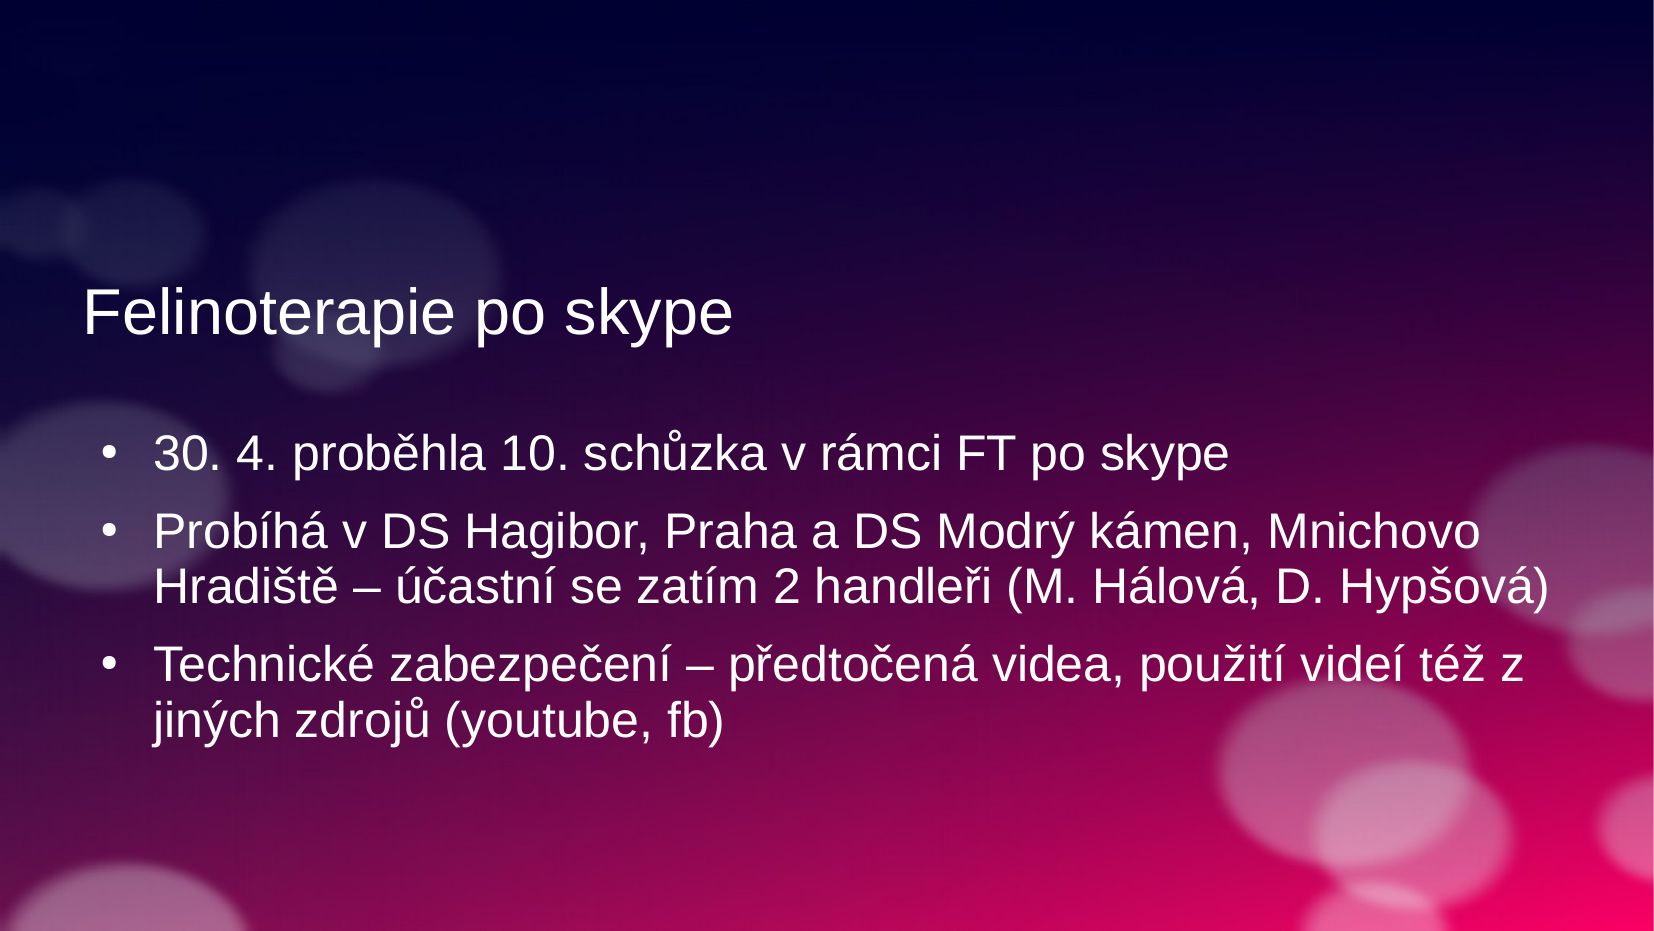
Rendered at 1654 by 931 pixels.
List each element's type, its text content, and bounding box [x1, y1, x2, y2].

list 30. 4. proběhla 10. schůzka v rámci FT po skype Probíhá v DS Hagibor, Praha a DS Modrý kámen, Mnichovo Hradiště – účastní se zatím 2 handleři (M. Hálová, D. Hypšová) Technické zabezpečení – předtočená videa, použití videí též z jiných zdrojů (youtube, fb) [82, 425, 1571, 758]
title Felinoterapie po skype [82, 234, 1571, 390]
picture [0, 0, 1654, 931]
